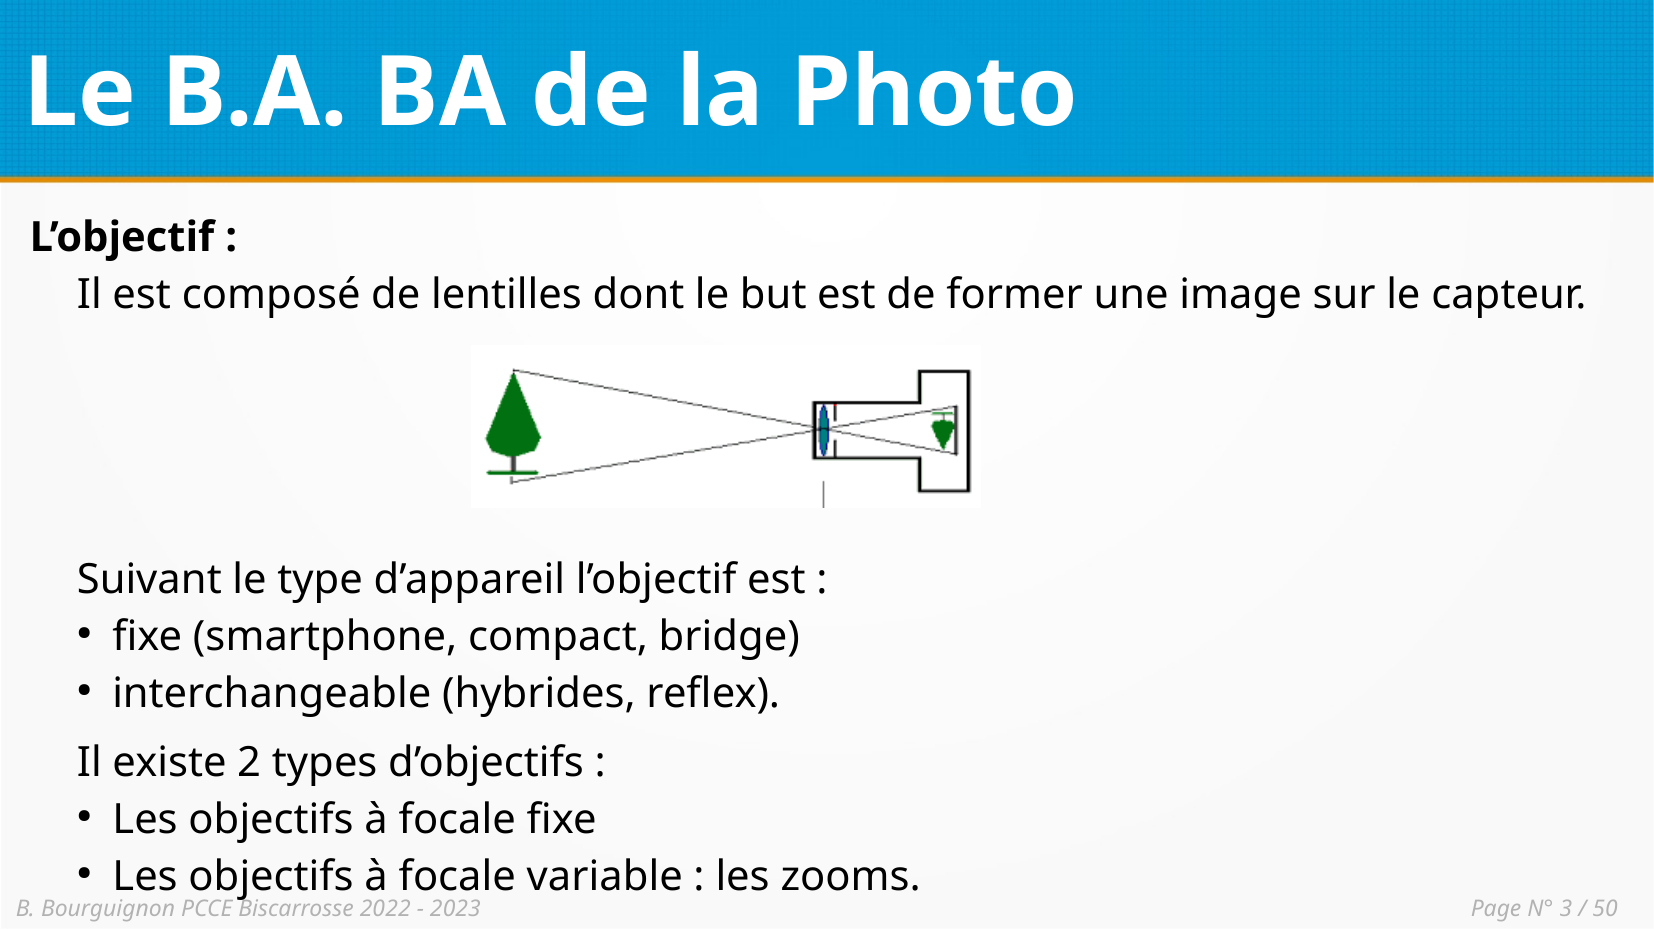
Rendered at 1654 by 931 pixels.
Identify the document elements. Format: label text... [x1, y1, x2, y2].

text_box L’objectif : Il est composé de lentilles dont le but est de former une image sur le capteur. Suivant le type d’appareil l’objectif est : fixe (smartphone, compact, bridge) interchangeable (hybrides, reflex). Il existe 2 types d’objectifs : Les objectifs à focale fixe Les objectifs à focale variable : les zooms. [23, 200, 1619, 896]
title Le B.A. BA de la Photo [23, 17, 1619, 154]
picture [0, 175, 1654, 931]
